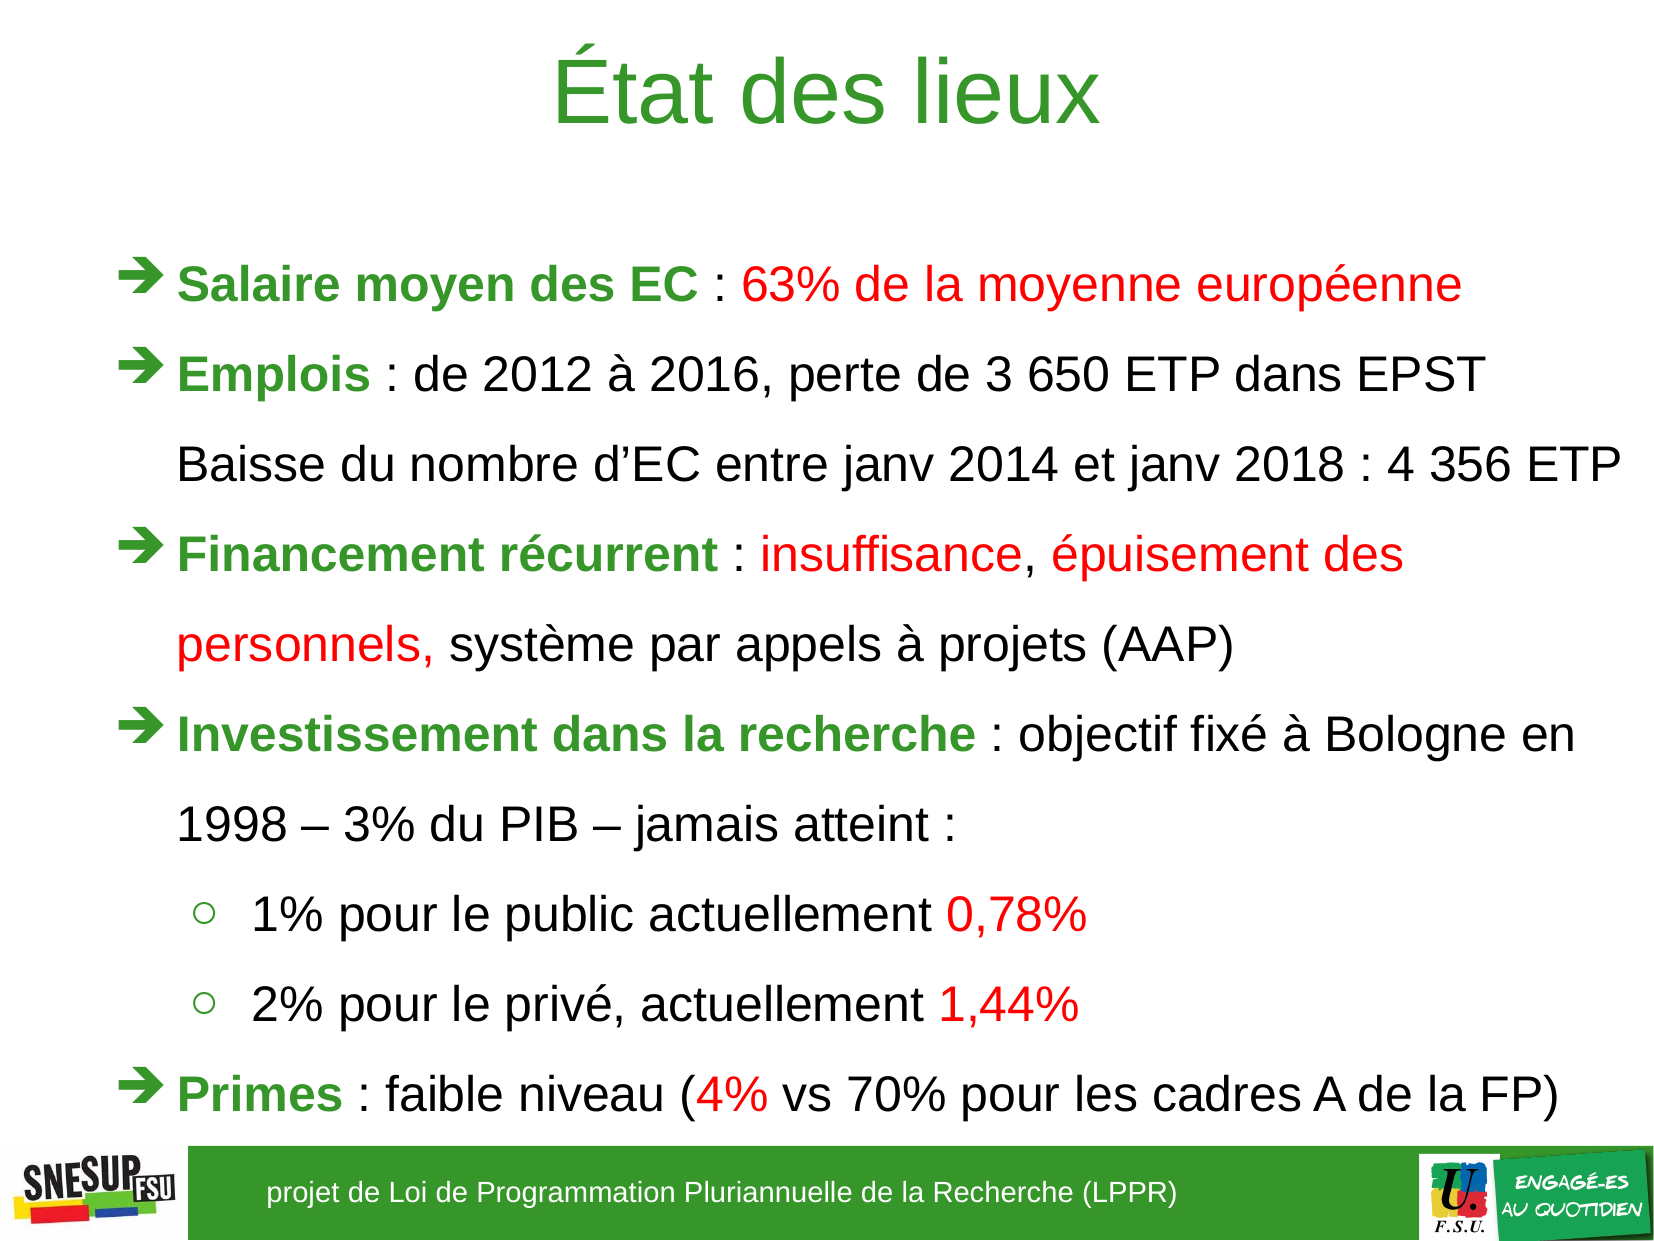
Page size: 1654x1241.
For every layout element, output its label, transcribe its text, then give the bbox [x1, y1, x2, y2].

text_box État des lieux [0, 0, 1654, 175]
text_box Salaire moyen des EC : 63% de la moyenne européenne Emplois : de 2012 à 2016, perte de 3 650 ETP dans EPST Baisse du nombre d’EC entre janv 2014 et janv 2018 : 4 356 ETP Financement récurrent : insuffisance, épuisement des personnels, système par appels à projets (AAP) Investissement dans la recherche : objectif fixé à Bologne en 1998 – 3% du PIB – jamais atteint : 1% pour le public actuellement 0,78% 2% pour le privé, actuellement 1,44% Primes : faible niveau (4% vs 70% pour les cadres A de la FP) [87, 206, 1654, 1127]
picture [0, 1145, 188, 1240]
picture [1419, 1145, 1654, 1241]
